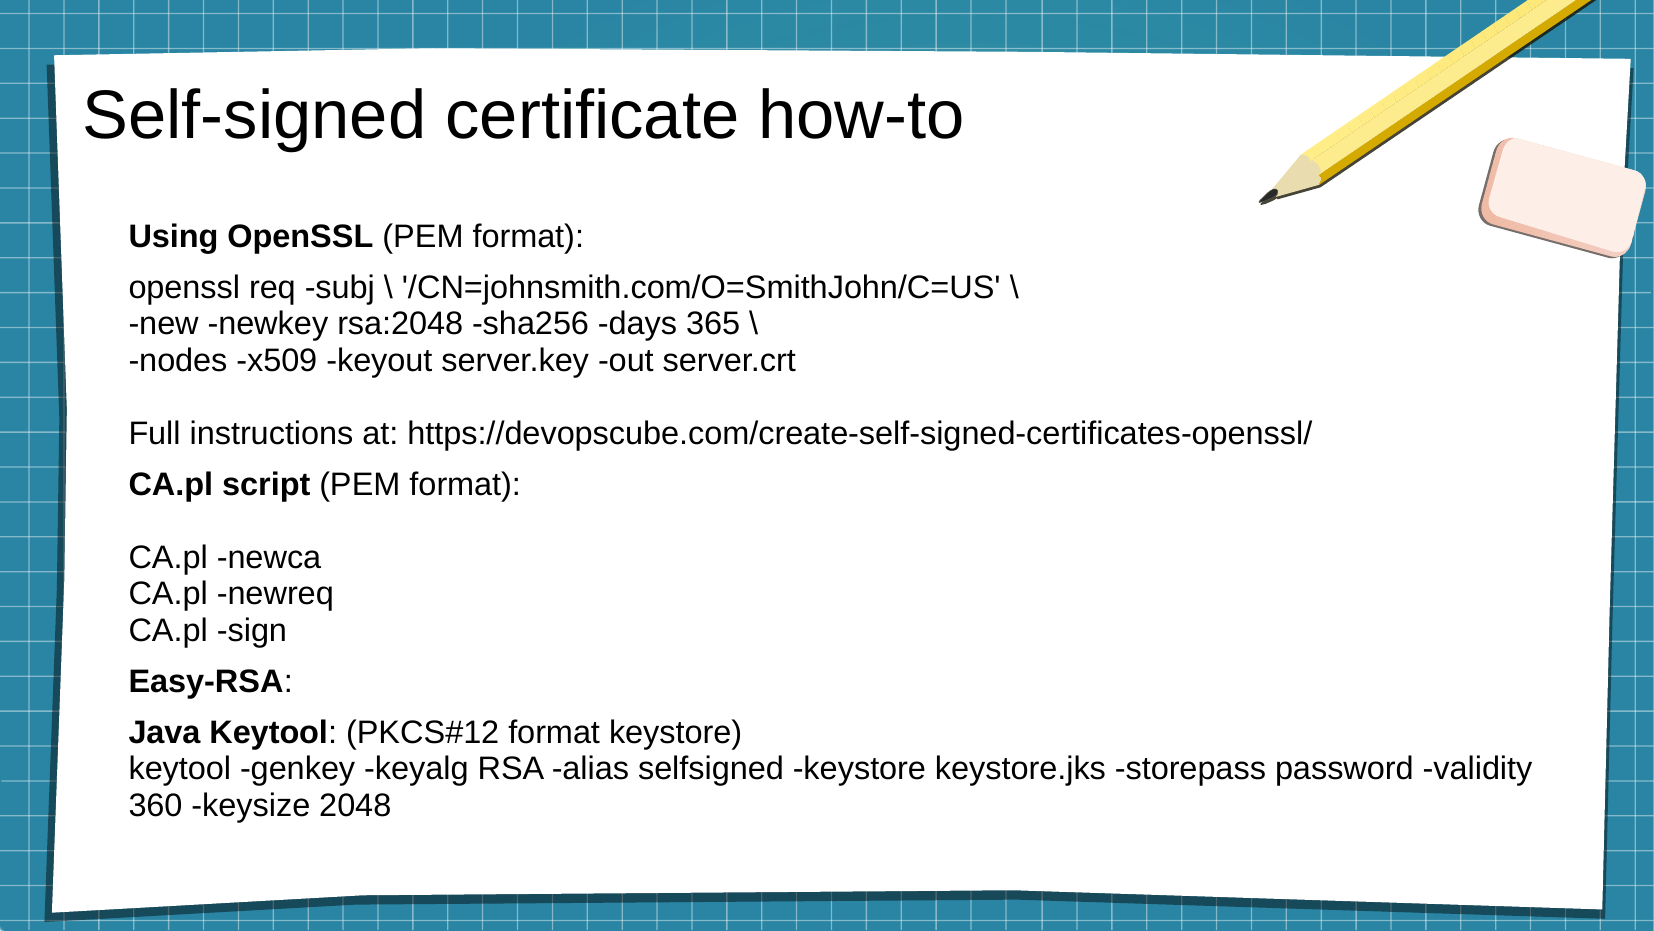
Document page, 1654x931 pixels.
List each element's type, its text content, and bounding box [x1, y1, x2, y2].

title Self-signed certificate how-to [82, 37, 1571, 193]
list Using OpenSSL (PEM format): openssl req -subj \ '/CN=johnsmith.com/O=SmithJohn/C=US' \ -new -newkey rsa:2048 -sha256 -days 365 \ -nodes -x509 -keyout server.key -out server.crt Full instructions at: https://devopscube.com/create-self-signed-certificates-openssl/ CA.pl script (PEM format): CA.pl -newca CA.pl -newreq CA.pl -sign Easy-RSA: Java Keytool: (PKCS#12 format keystore) keytool -genkey -keyalg RSA -alias selfsigned -keystore keystore.jks -storepass password -validity 360 -keysize 2048 [82, 217, 1571, 827]
